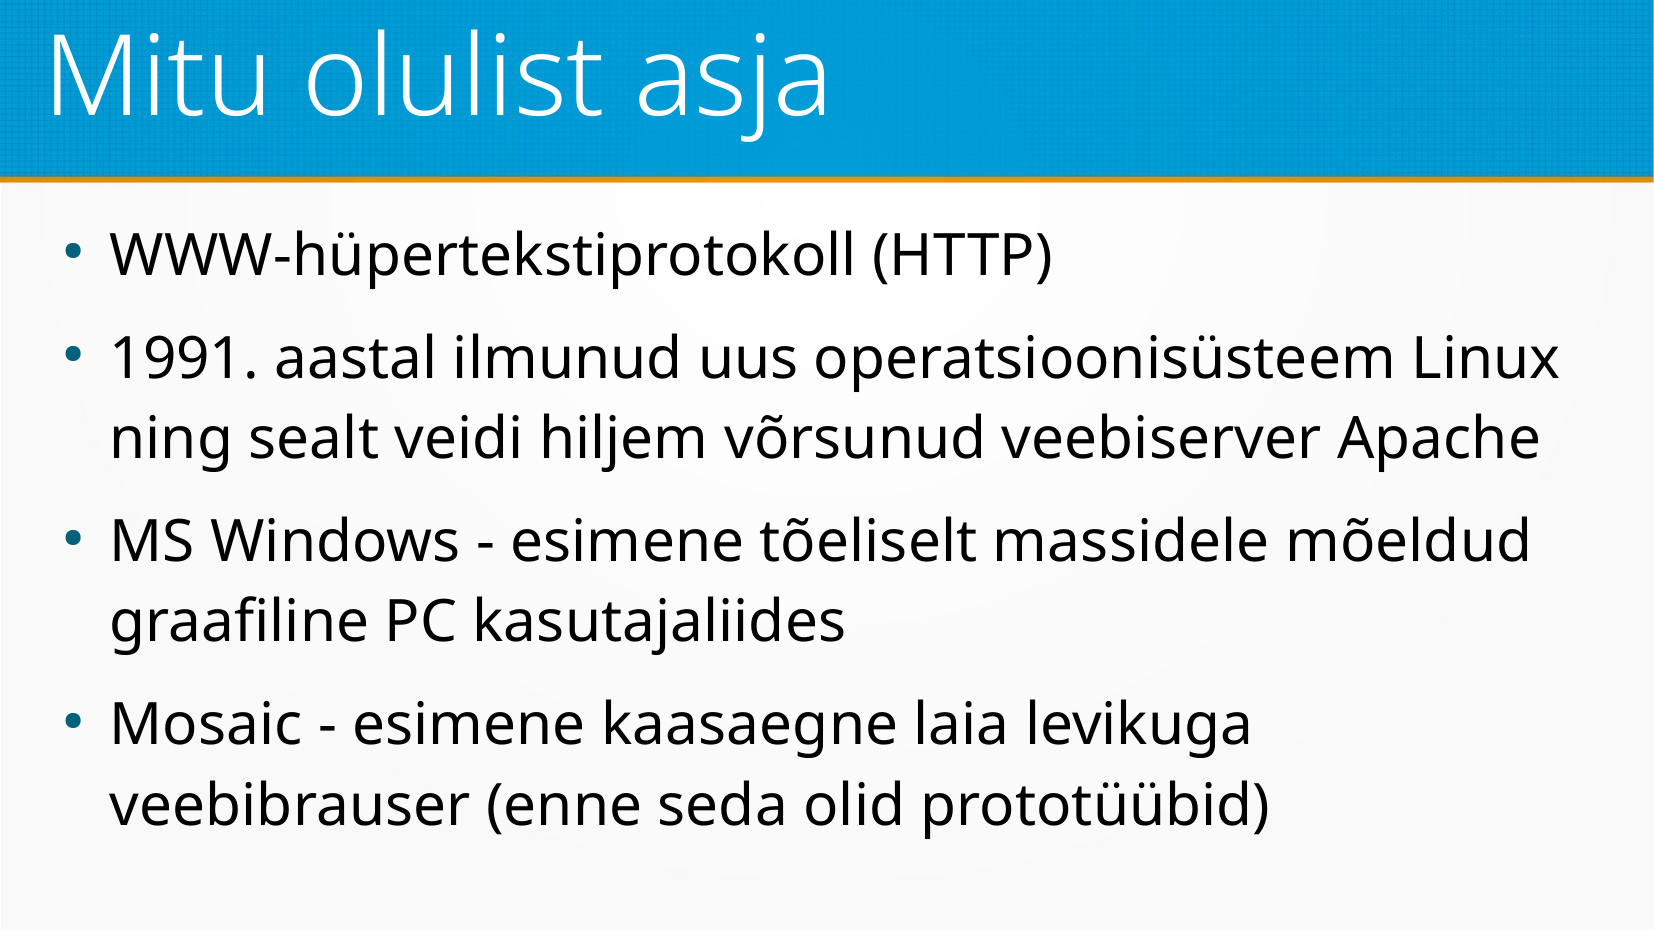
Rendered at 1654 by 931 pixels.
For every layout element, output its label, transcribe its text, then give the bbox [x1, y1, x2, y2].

list WWW-hüpertekstiprotokoll (HTTP) 1991. aastal ilmunud uus operatsioonisüsteem Linux ning sealt veidi hiljem võrsunud veebiserver Apache MS Windows - esimene tõeliselt massidele mõeldud graafiline PC kasutajaliides Mosaic - esimene kaasaegne laia levikuga veebibrauser (enne seda olid prototüübid) [47, 212, 1607, 902]
picture [0, 175, 1654, 931]
title Mitu olulist asja [43, 0, 1619, 149]
